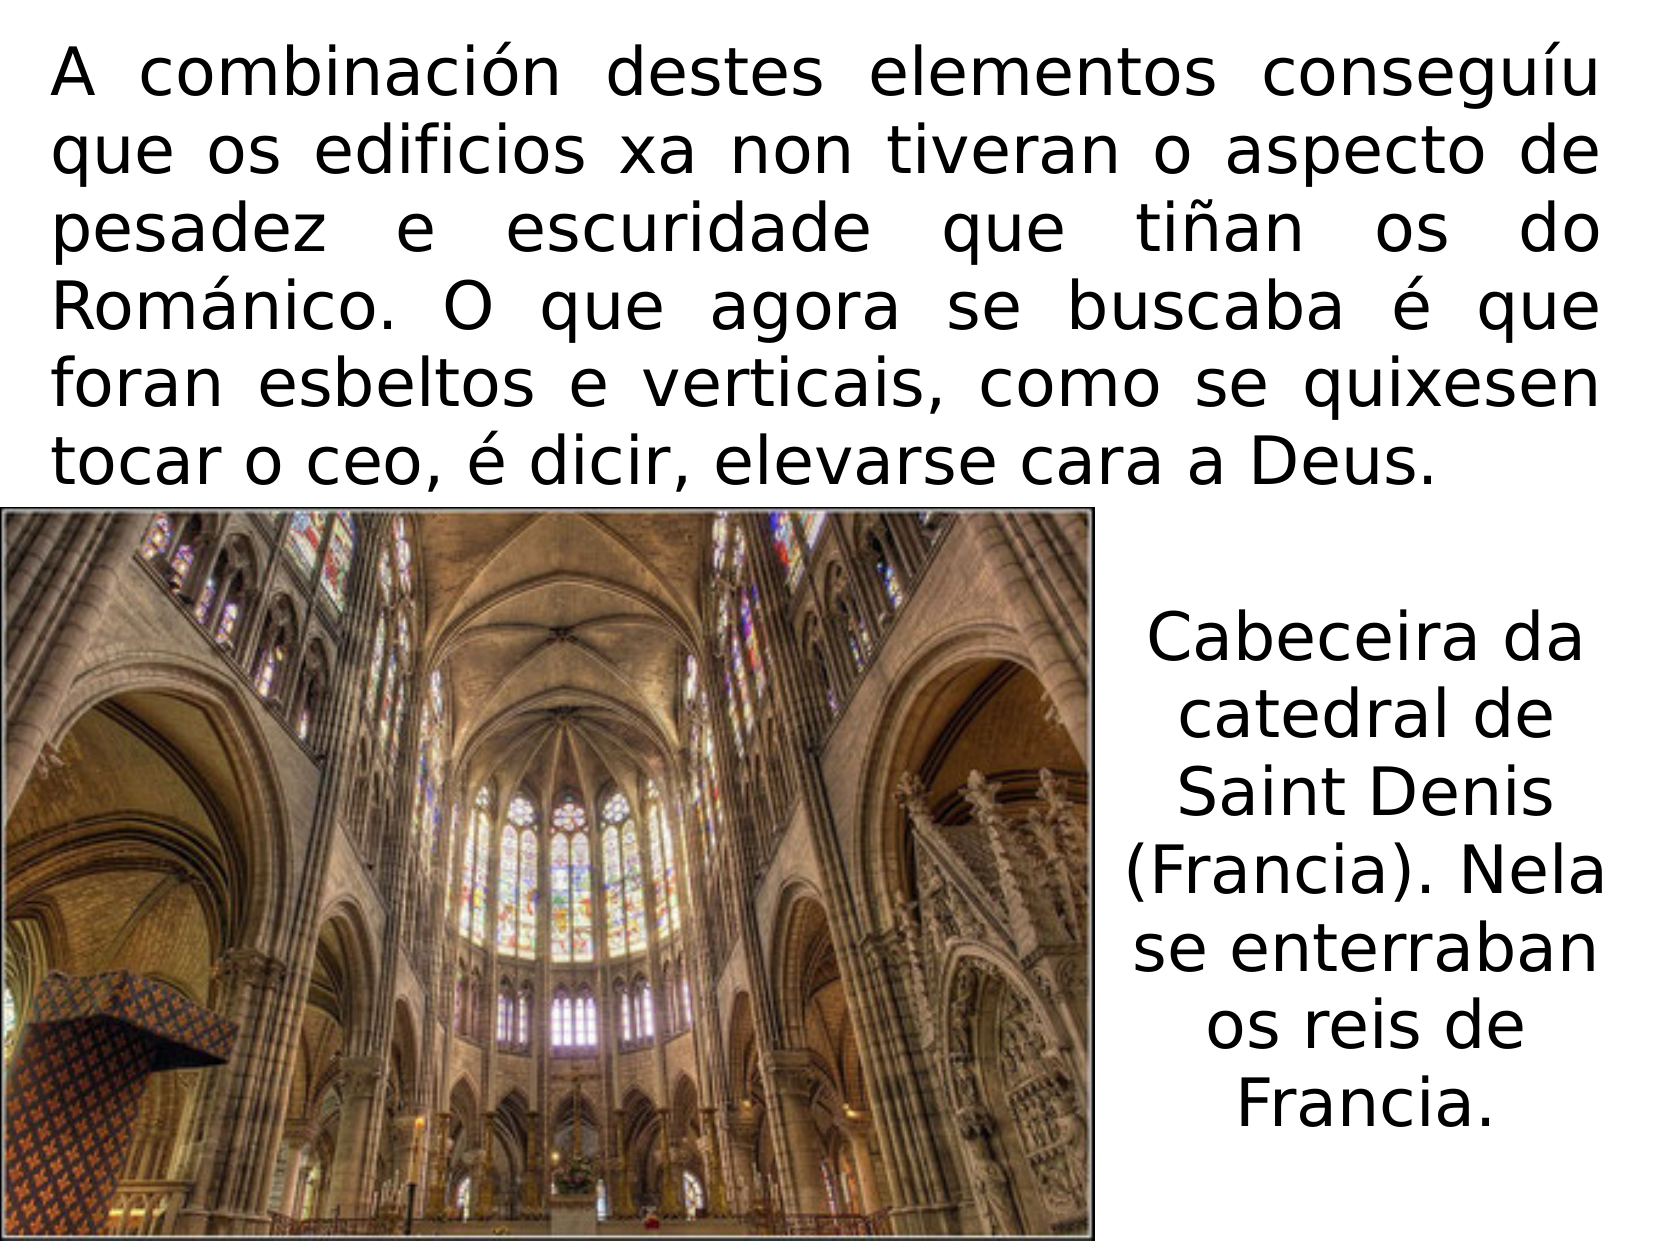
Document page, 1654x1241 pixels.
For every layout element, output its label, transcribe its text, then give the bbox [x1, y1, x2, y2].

text_box A combinación destes elementos conseguíu que os edificios xa non tiveran o aspecto de pesadez e escuridade que tiñan os do Románico. O que agora se buscaba é que foran esbeltos e verticais, como se quixesen tocar o ceo, é dicir, elevarse cara a Deus. [35, 26, 1619, 508]
text_box Cabeceira da catedral de Saint Denis (Francia). Nela se enterraban os reis de Francia. [1094, 590, 1639, 1150]
picture [0, 507, 1095, 1241]
